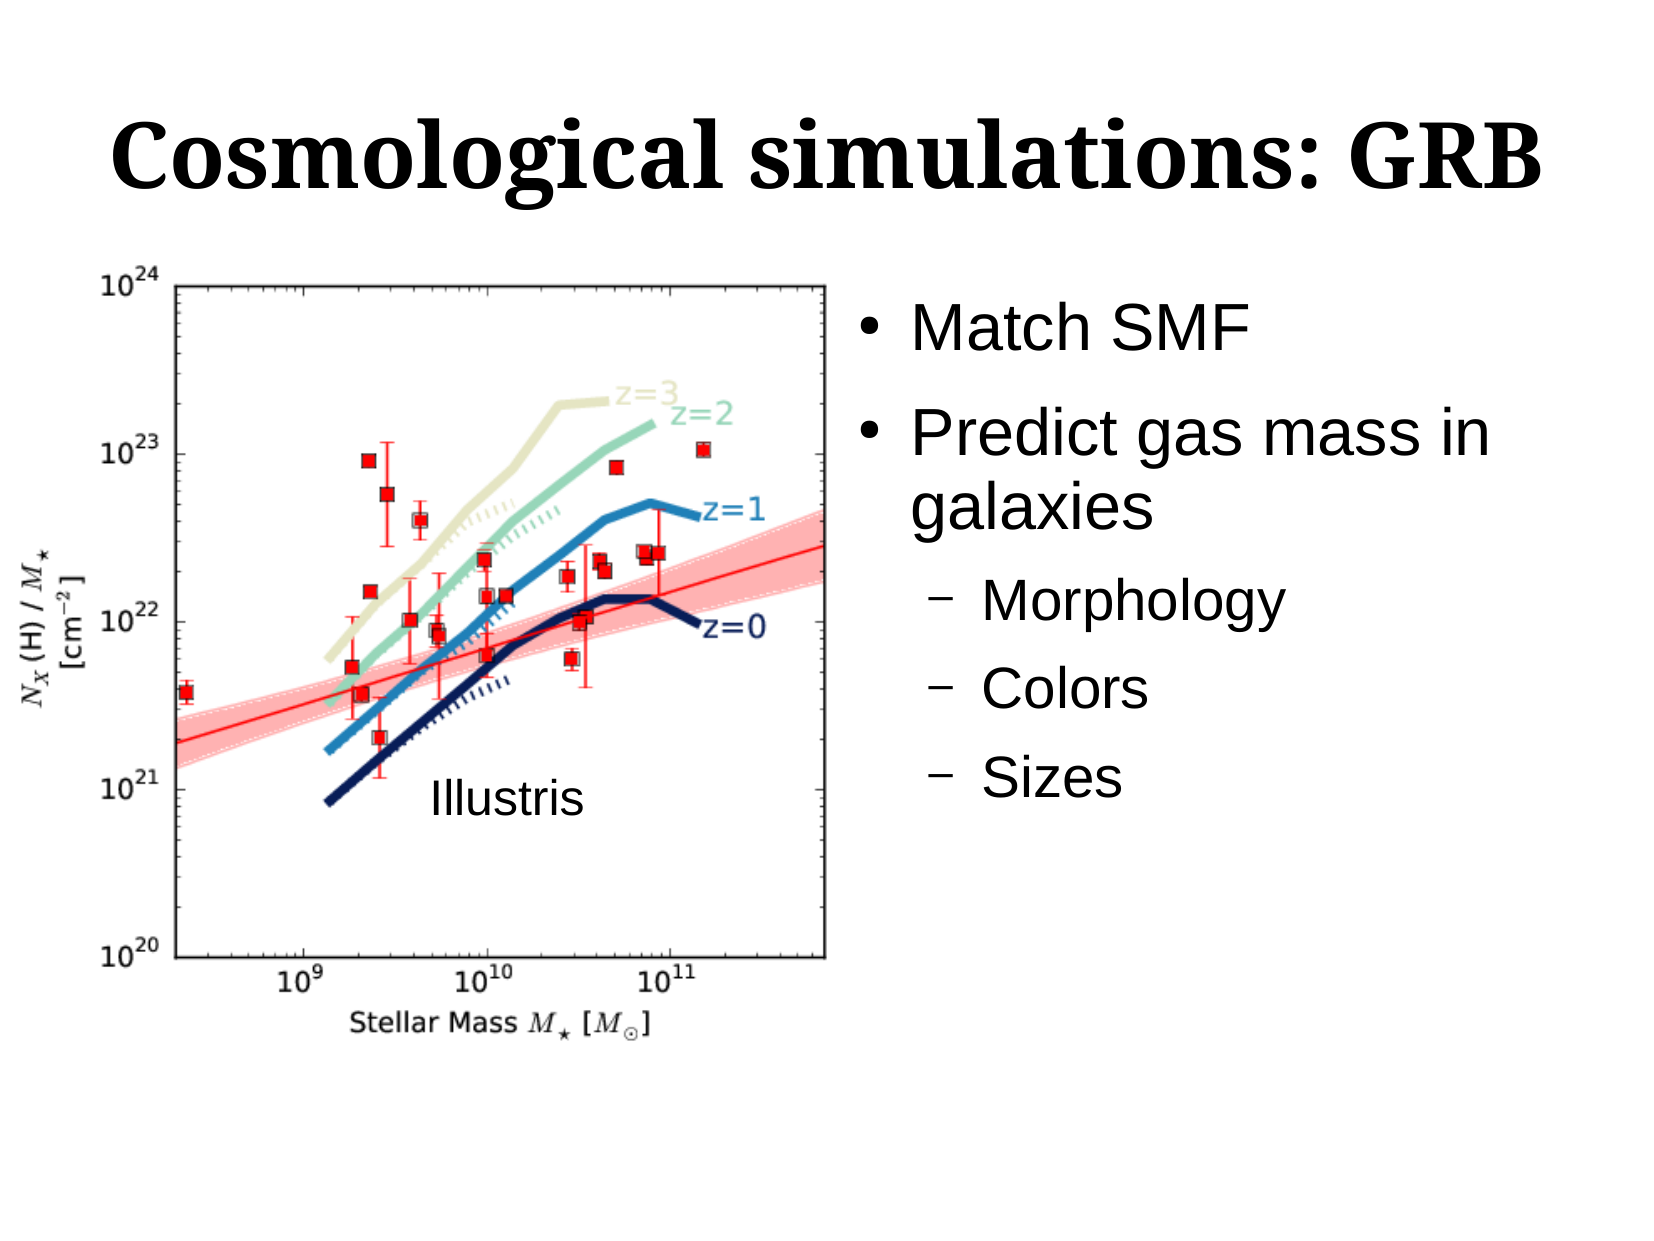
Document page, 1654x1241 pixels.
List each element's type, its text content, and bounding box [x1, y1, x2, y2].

list Match SMF Predict gas mass in galaxies Morphology Colors Sizes [842, 290, 1571, 1010]
title Cosmological simulations: GRB [82, 44, 1571, 262]
picture [0, 254, 842, 1061]
text_box Illustris [414, 762, 730, 834]
